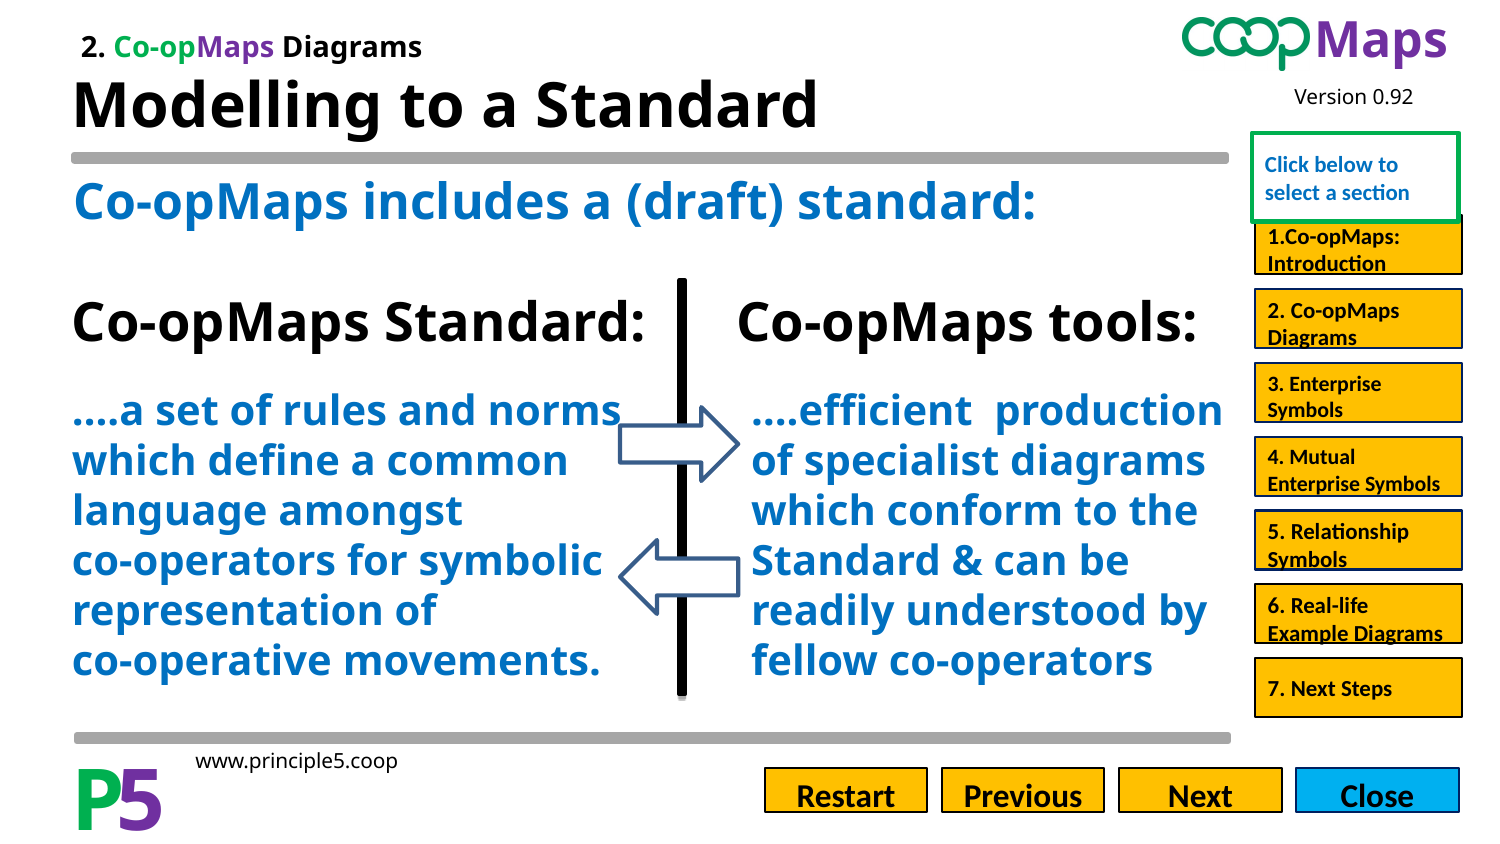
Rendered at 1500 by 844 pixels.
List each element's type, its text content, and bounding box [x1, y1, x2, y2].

text_box Co-opMaps tools: [723, 280, 1211, 360]
text_box 2. Co-opMaps Diagrams [68, 22, 435, 71]
text_box [620, 281, 739, 694]
text_box 1.Co-opMaps: Introduction [1254, 215, 1462, 275]
text_box 2. Co-opMaps Diagrams [1254, 289, 1462, 349]
text_box ….efficient production of specialist diagrams which conform to the Standard & can be readily understood by fellow co-operators [738, 377, 1241, 673]
text_box [74, 154, 1226, 161]
text_box Close [1296, 767, 1459, 813]
text_box 4. Mutual Enterprise Symbols [1254, 436, 1462, 496]
text_box 6. Real-life Example Diagrams [1254, 584, 1462, 644]
text_box Co-opMaps Standard: [59, 280, 662, 360]
text_box 5. Relationship Symbols [1254, 510, 1462, 570]
text_box P [59, 738, 103, 827]
text_box 5 [103, 744, 199, 827]
text_box Maps [1299, 0, 1460, 76]
text_box Previous [942, 767, 1105, 813]
text_box Co-opMaps includes a (draft) standard: [59, 162, 1211, 251]
text_box Click below to select a section [1252, 132, 1459, 222]
text_box Modelling to a Standard [59, 59, 834, 151]
text_box ….a set of rules and norms which define a common language amongst co-operators for symbolic representation of co-operative movements. [59, 377, 635, 703]
picture [1181, 17, 1310, 71]
text_box 7. Next Steps [1254, 658, 1462, 718]
text_box [76, 735, 1229, 742]
text_box 3. Enterprise Symbols [1254, 362, 1462, 422]
text_box Version 0.92 [1281, 73, 1459, 119]
text_box Restart [764, 767, 928, 813]
text_box www.principle5.coop [177, 744, 473, 783]
text_box Next [1119, 767, 1282, 813]
